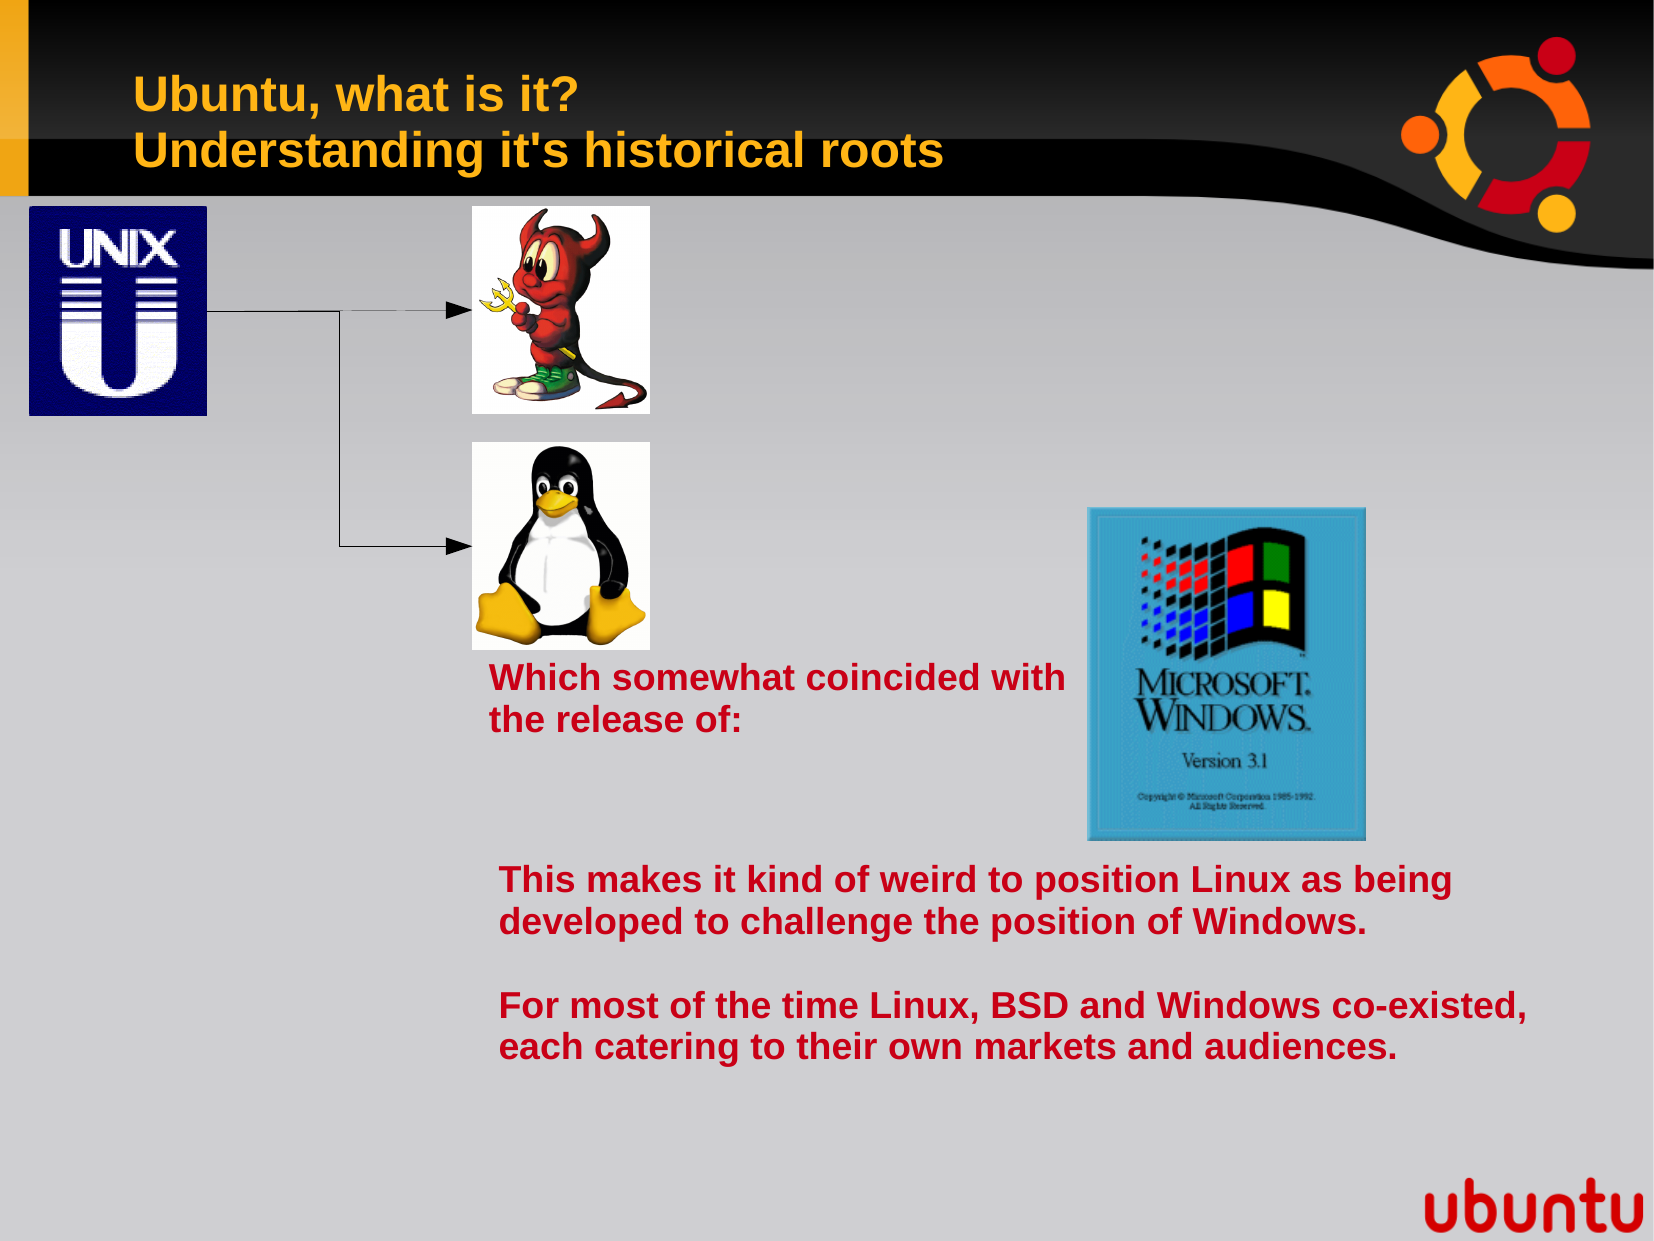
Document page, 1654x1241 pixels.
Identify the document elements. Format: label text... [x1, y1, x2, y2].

text_box This makes it kind of weird to position Linux as being developed to challenge the position of Windows. For most of the time Linux, BSD and Windows co-existed, each catering to their own markets and audiences. [483, 850, 1582, 1076]
picture [0, 0, 1654, 1241]
text_box Ubuntu, what is it? Understanding it's historical roots [118, 59, 1093, 186]
text_box Which somewhat coincided with the release of: [474, 648, 1087, 748]
